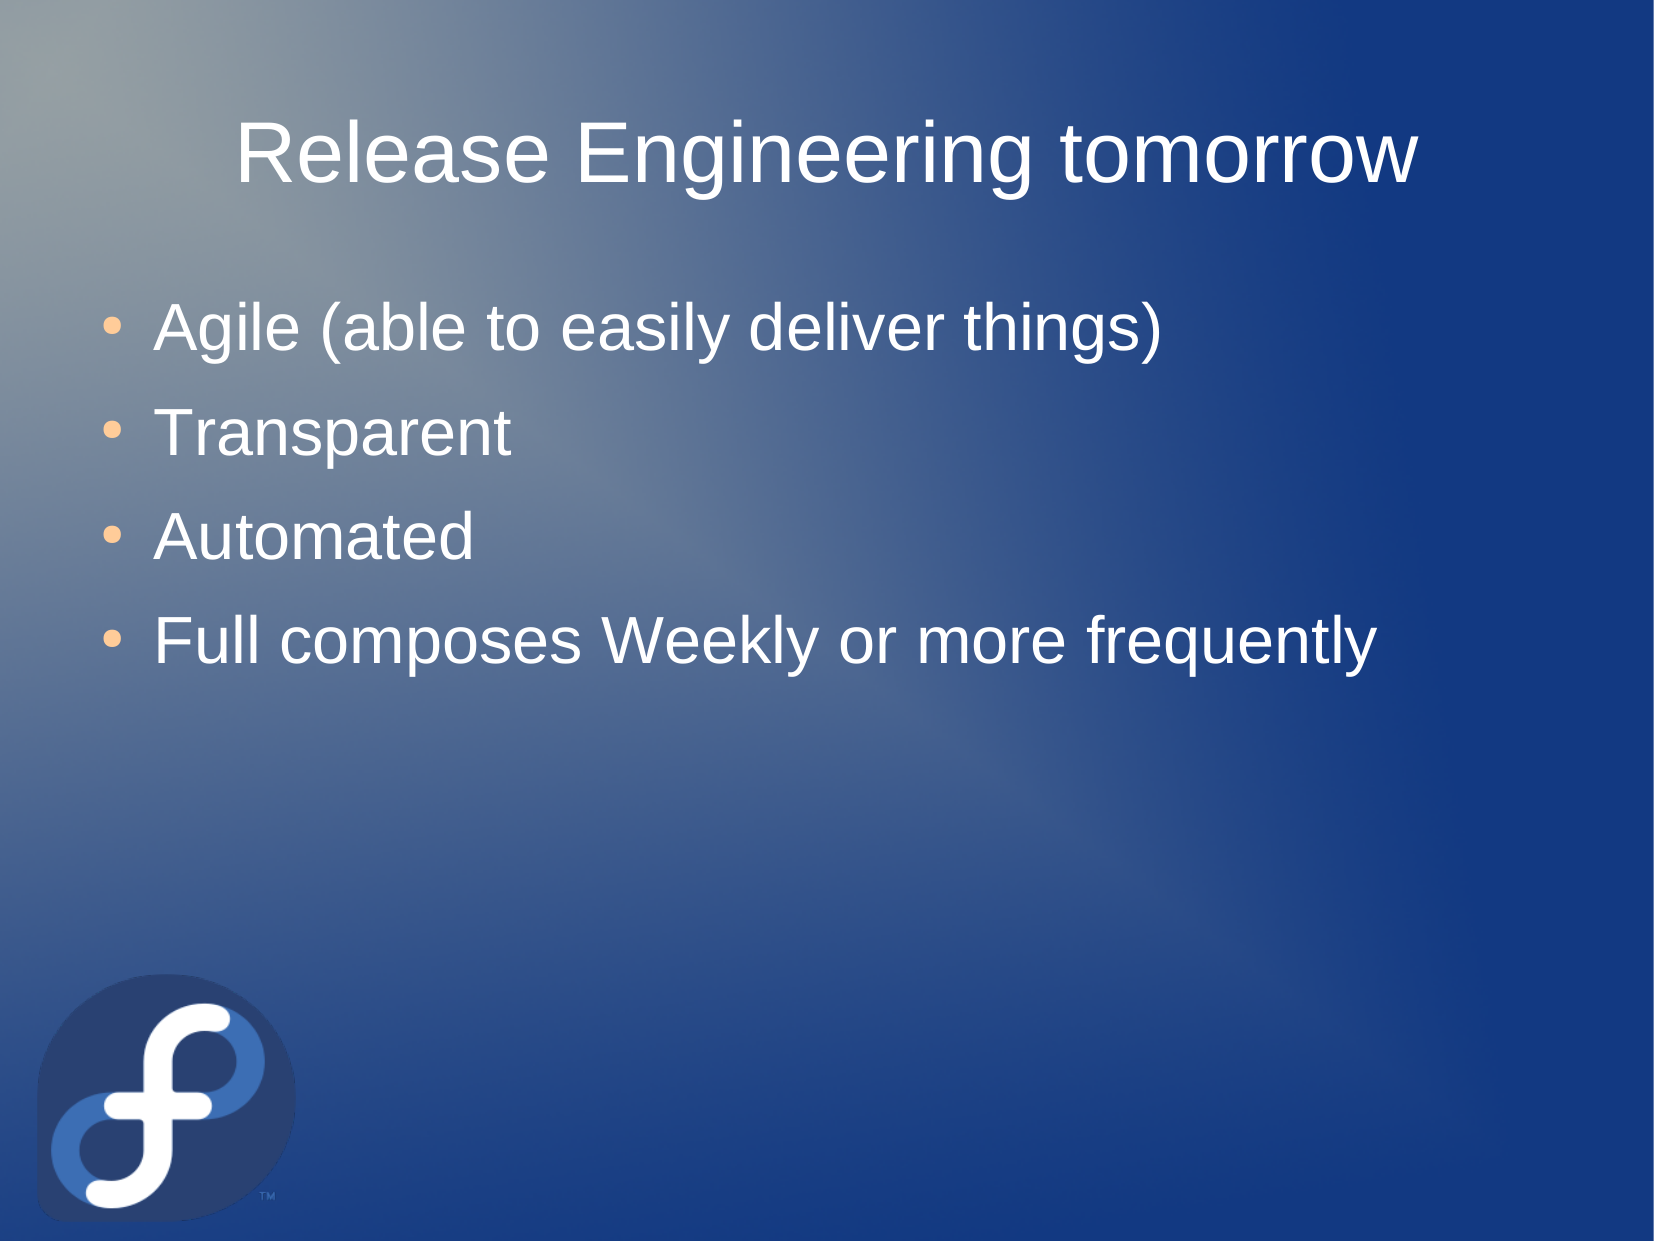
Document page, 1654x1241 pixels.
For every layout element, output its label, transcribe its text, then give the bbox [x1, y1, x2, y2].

list Agile (able to easily deliver things) Transparent Automated Full composes Weekly or more frequently [82, 290, 1571, 1010]
picture [0, 0, 1654, 1241]
title Release Engineering tomorrow [82, 49, 1571, 257]
